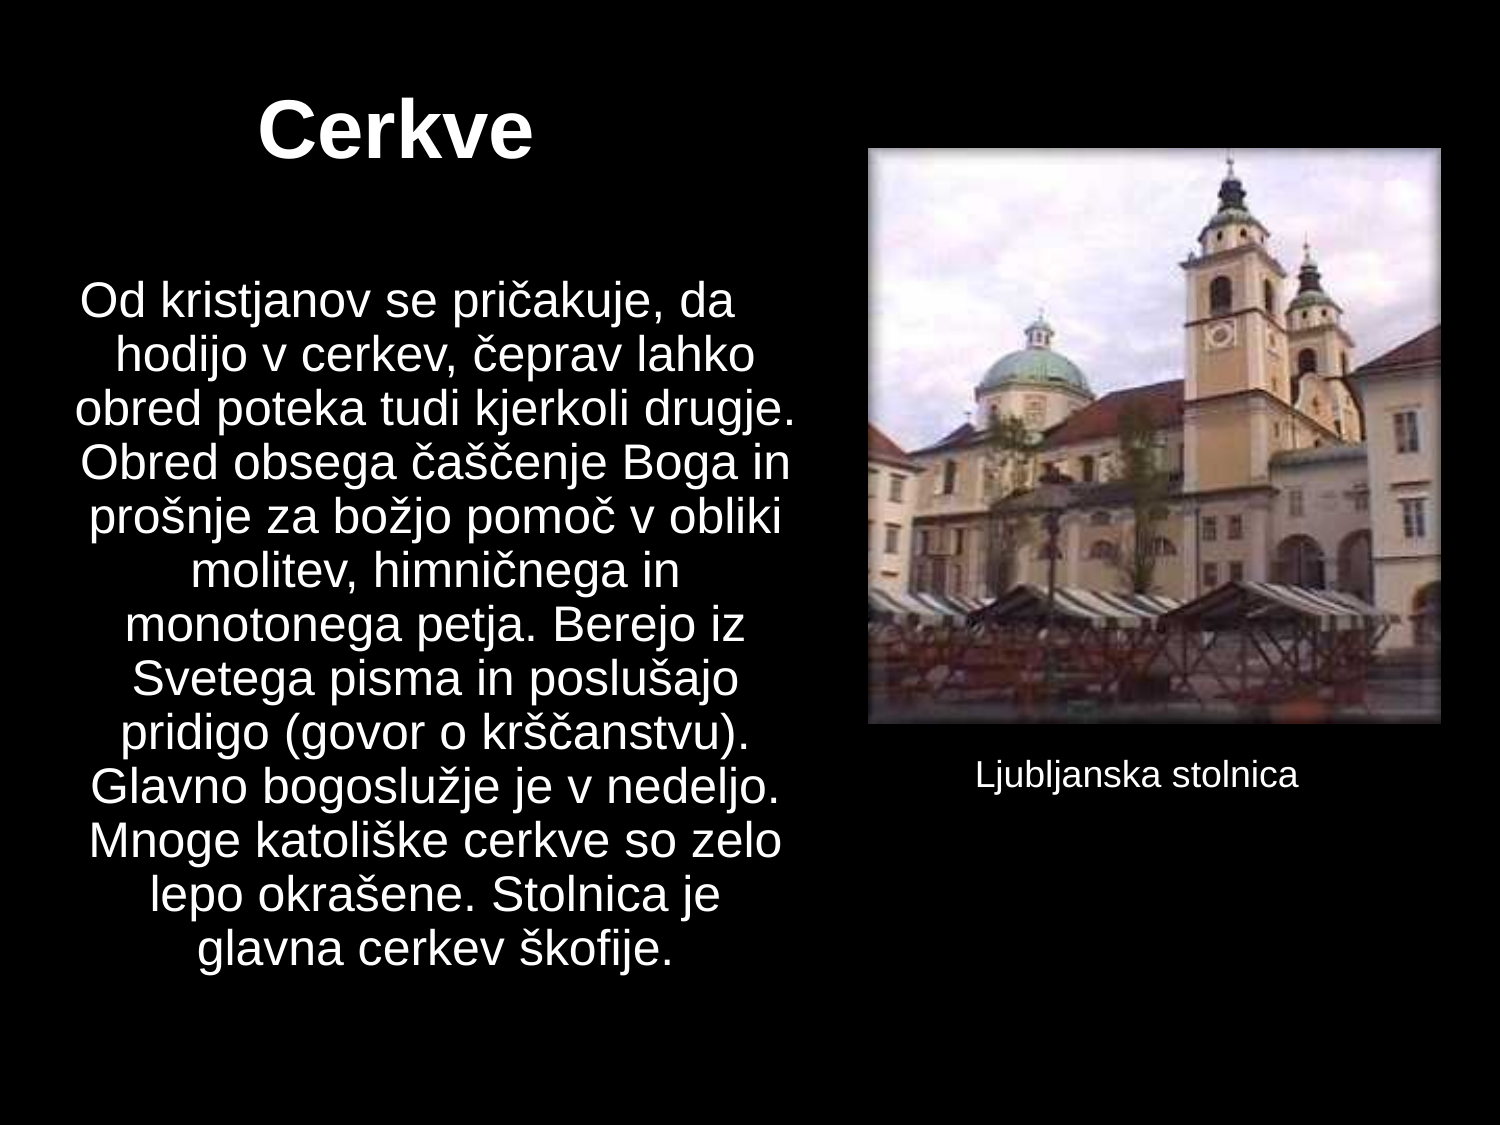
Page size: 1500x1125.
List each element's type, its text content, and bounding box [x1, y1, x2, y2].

picture [868, 148, 1441, 724]
list Od kristjanov se pričakuje, da hodijo v cerkev, čeprav lahko obred poteka tudi kjerkoli drugje. Obred obsega čaščenje Boga in prošnje za božjo pomoč v obliki molitev, himničnega in monotonega petja. Berejo iz Svetega pisma in poslušajo pridigo (govor o krščanstvu). Glavno bogoslužje je v nedeljo. Mnoge katoliške cerkve so zelo lepo okrašene. Stolnica je glavna cerkev škofije. [0, 267, 816, 1010]
text_box Ljubljanska stolnica [960, 742, 1314, 803]
title Cerkve [123, 31, 669, 219]
